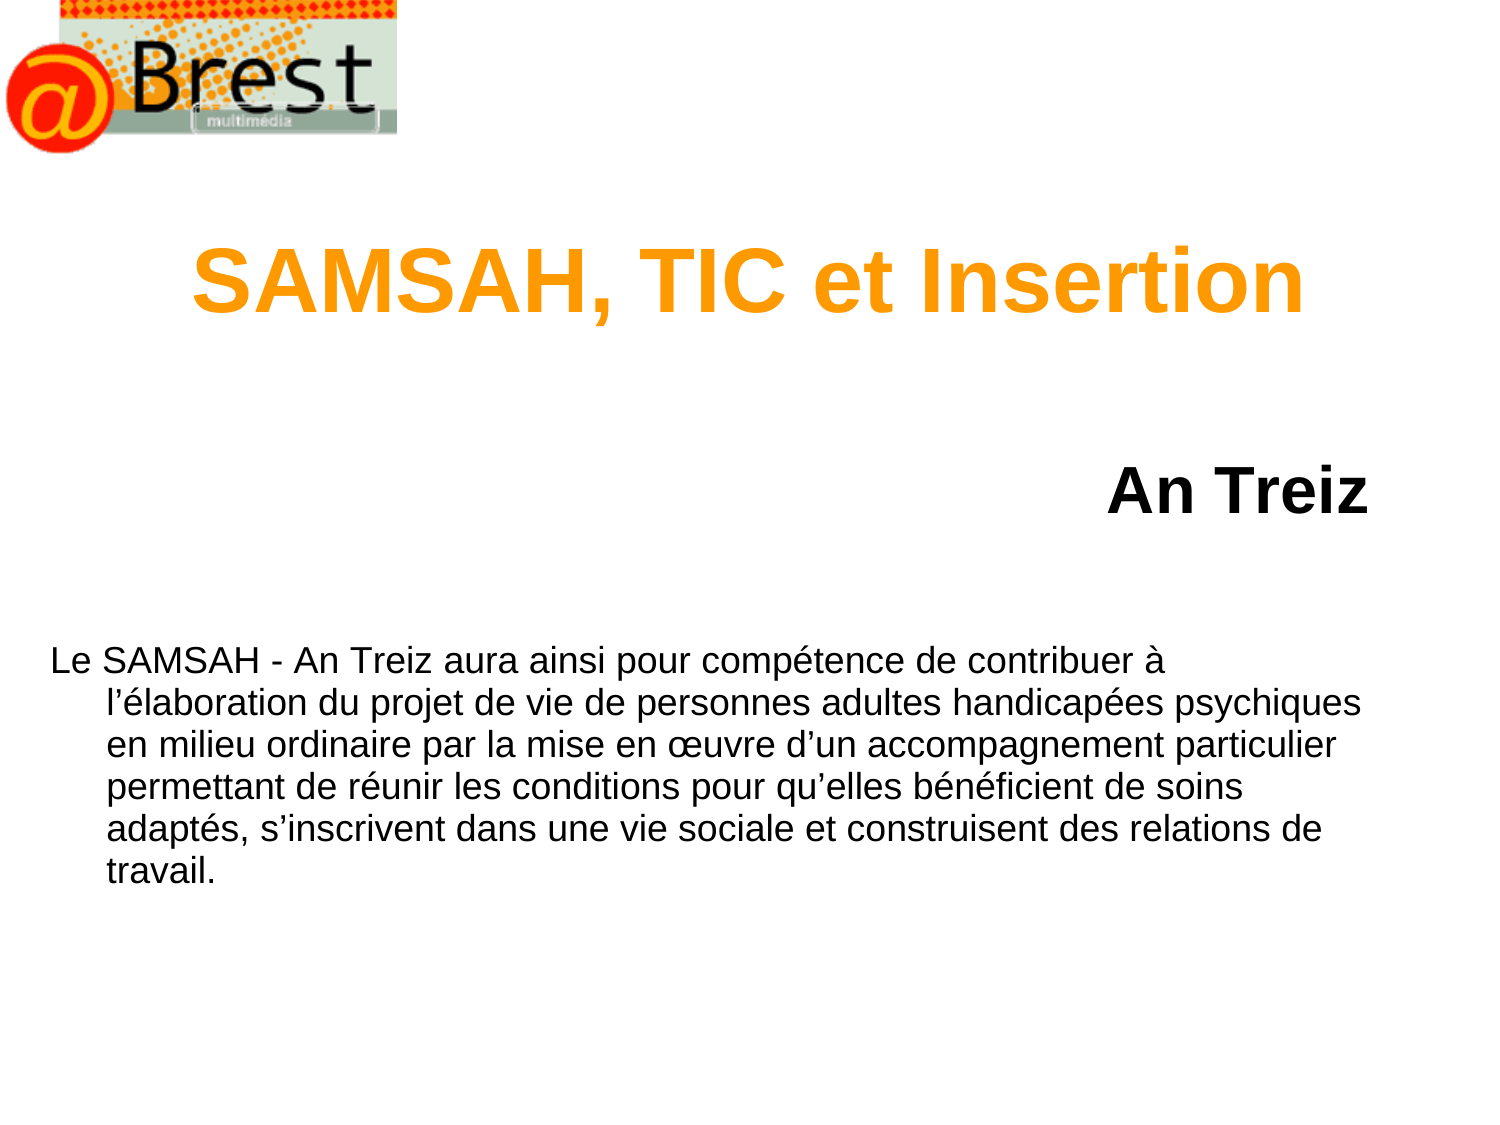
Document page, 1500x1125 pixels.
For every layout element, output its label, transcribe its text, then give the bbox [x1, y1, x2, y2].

picture [0, 0, 397, 157]
list An Treiz Le SAMSAH - An Treiz aura ainsi pour compétence de contribuer à l’élaboration du projet de vie de personnes adultes handicapées psychiques en milieu ordinaire par la mise en œuvre d’un accompagnement particulier permettant de réunir les conditions pour qu’elles bénéficient de soins adaptés, s’inscrivent dans une vie sociale et construisent des relations de travail. [35, 445, 1386, 1025]
title SAMSAH, TIC et Insertion [0, 187, 1500, 375]
